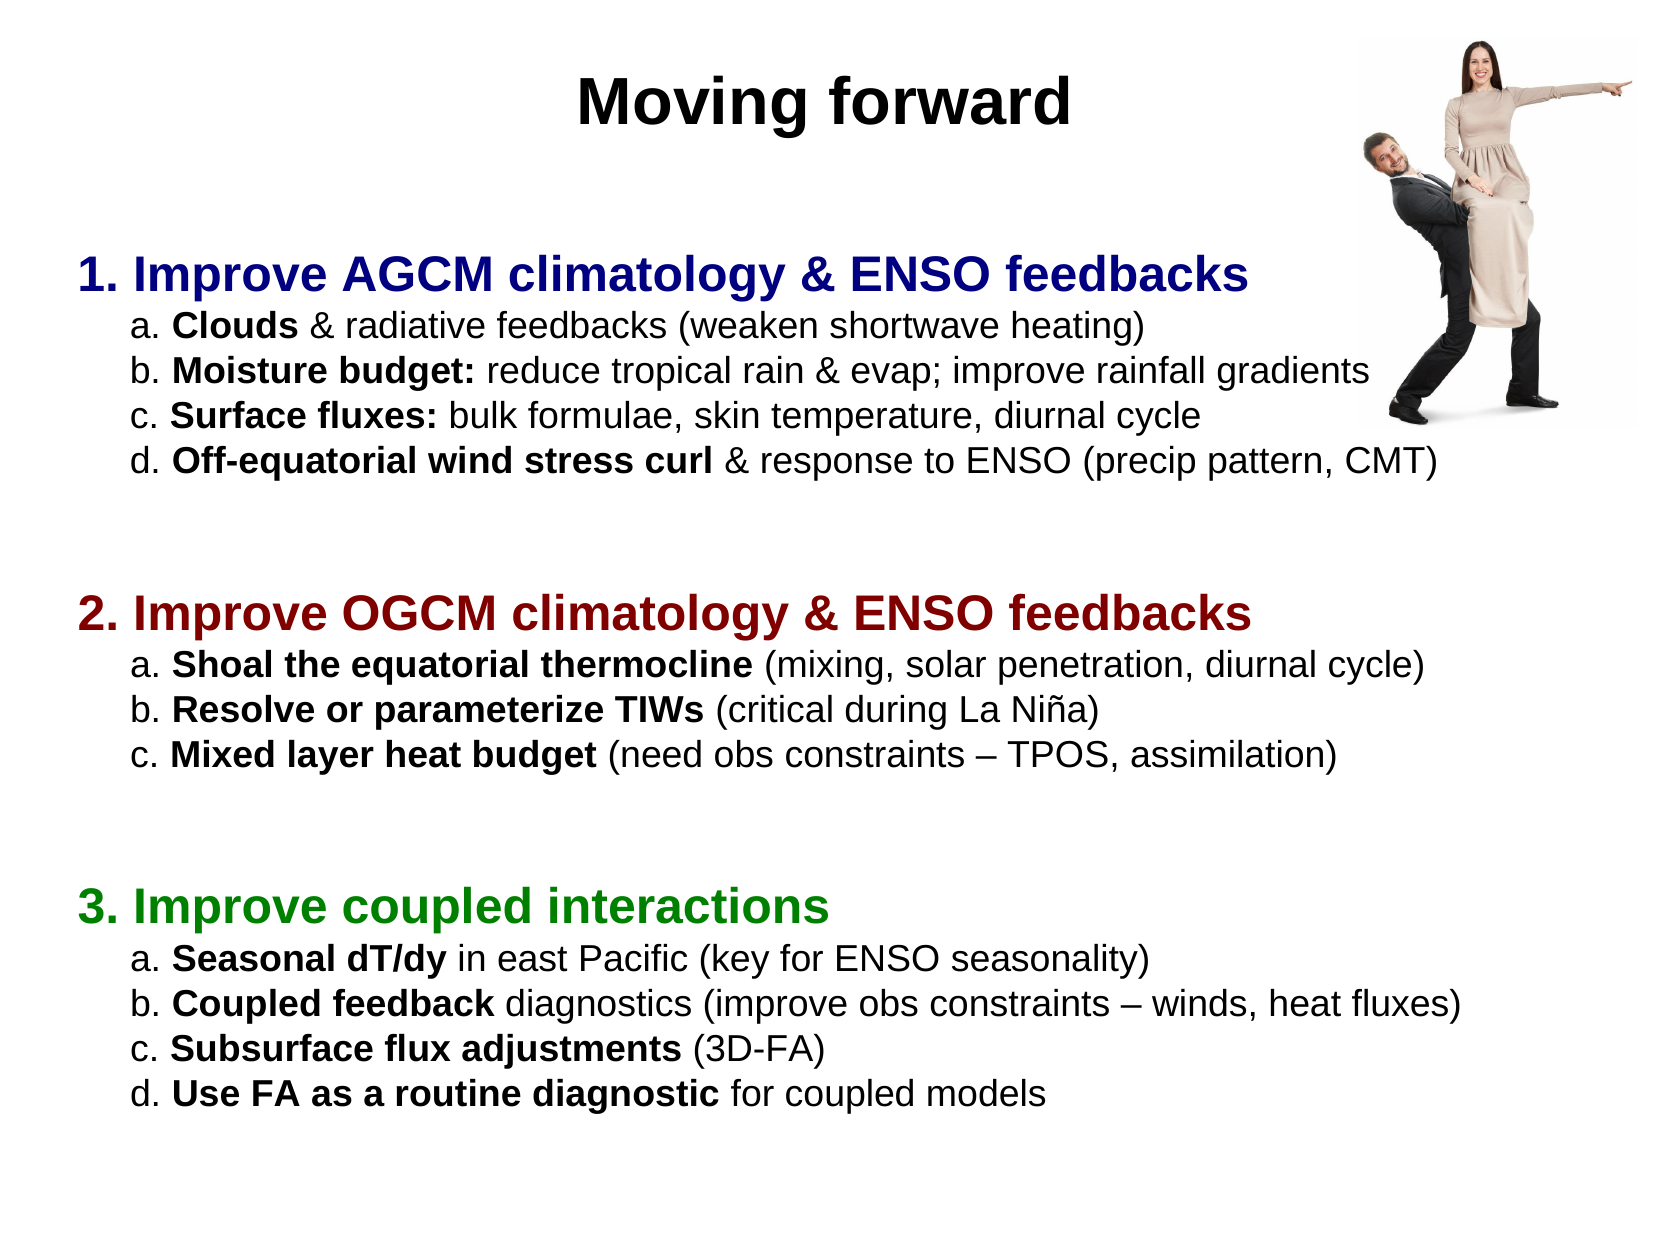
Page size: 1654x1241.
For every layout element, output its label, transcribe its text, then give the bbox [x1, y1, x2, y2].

picture [1358, 37, 1637, 429]
text_box 2. Improve OGCM climatology & ENSO feedbacks a. Shoal the equatorial thermocline (mixing, solar penetration, diurnal cycle) b. Resolve or parameterize TIWs (critical during La Niña) c. Mixed layer heat budget (need obs constraints – TPOS, assimilation) [77, 576, 1509, 776]
text_box 3. Improve coupled interactions a. Seasonal dT/dy in east Pacific (key for ENSO seasonality) b. Coupled feedback diagnostics (improve obs constraints – winds, heat fluxes) c. Subsurface flux adjustments (3D-FA) d. Use FA as a routine diagnostic for coupled models [77, 870, 1509, 1114]
text_box 1. Improve AGCM climatology & ENSO feedbacks a. Clouds & radiative feedbacks (weaken shortwave heating) b. Moisture budget: reduce tropical rain & evap; improve rainfall gradients c. Surface fluxes: bulk formulae, skin temperature, diurnal cycle d. Off-equatorial wind stress curl & response to ENSO (precip pattern, CMT) [77, 237, 1509, 482]
text_box Moving forward [37, 64, 1613, 140]
